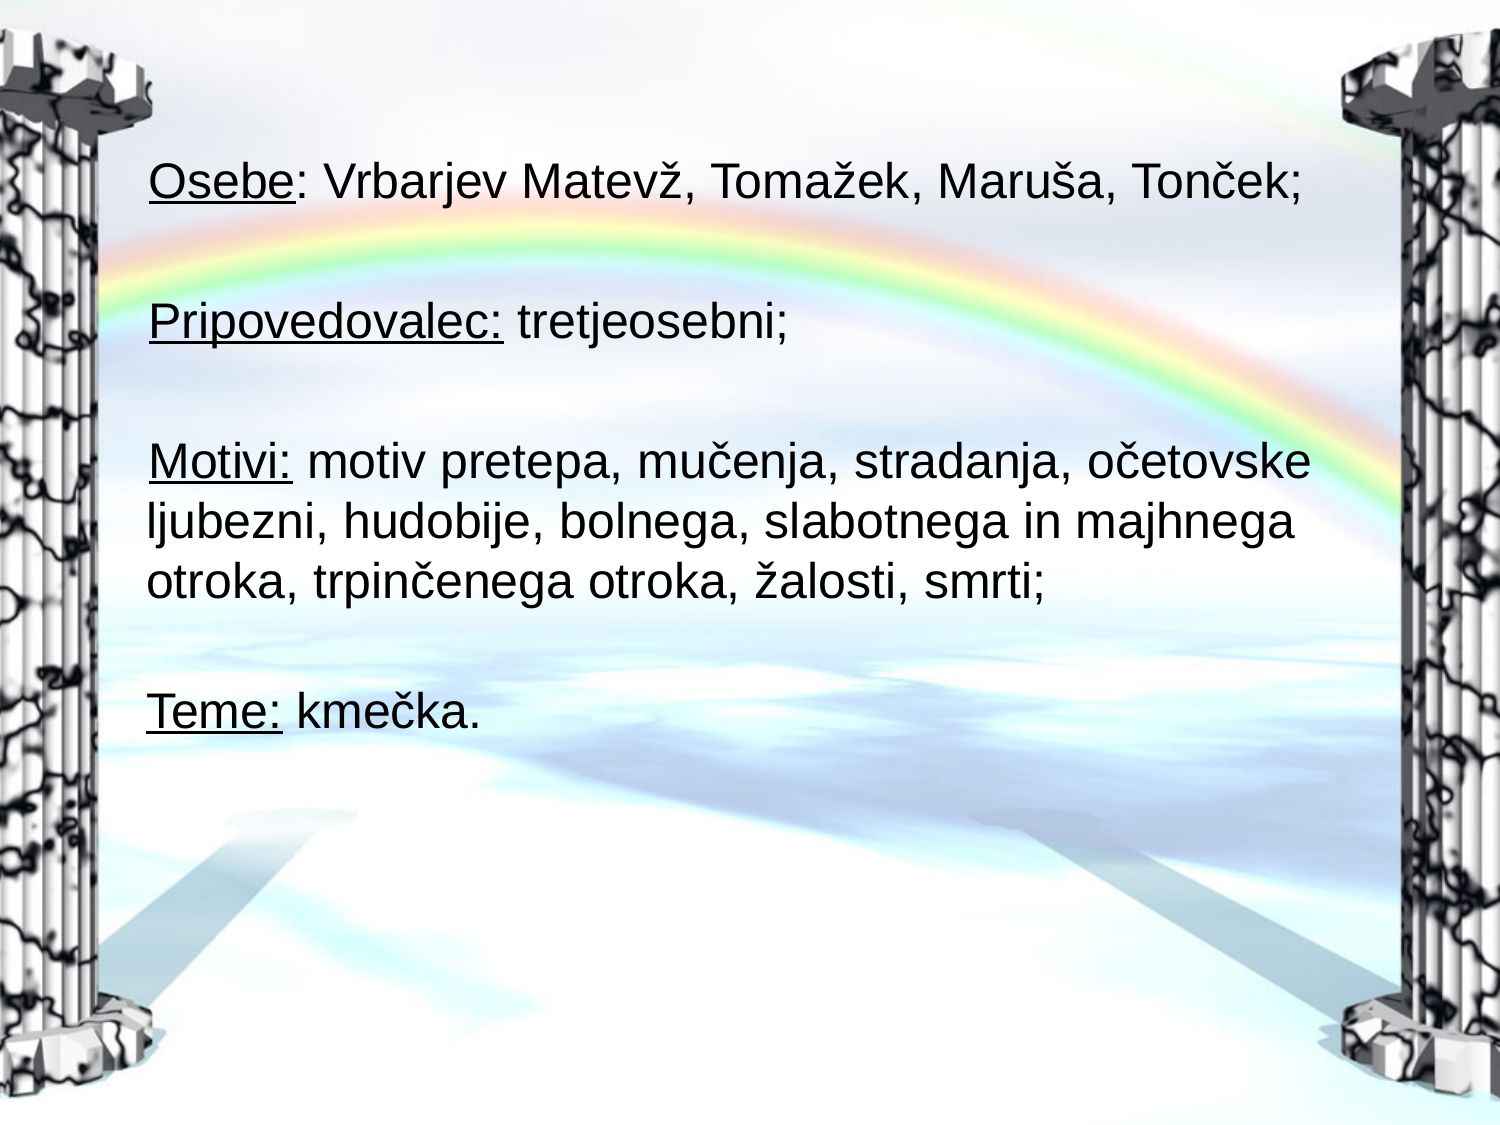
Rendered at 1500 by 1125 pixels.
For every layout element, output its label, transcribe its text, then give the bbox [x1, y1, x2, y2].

list Osebe: Vrbarjev Matevž, Tomažek, Maruša, Tonček; Pripovedovalec: tretjeosebni; Motivi: motiv pretepa, mučenja, stradanja, očetovske ljubezni, hudobije, bolnega, slabotnega in majhnega otroka, trpinčenega otroka, žalosti, smrti; Teme: kmečka. [75, 140, 1407, 1102]
picture [0, 0, 1500, 1125]
